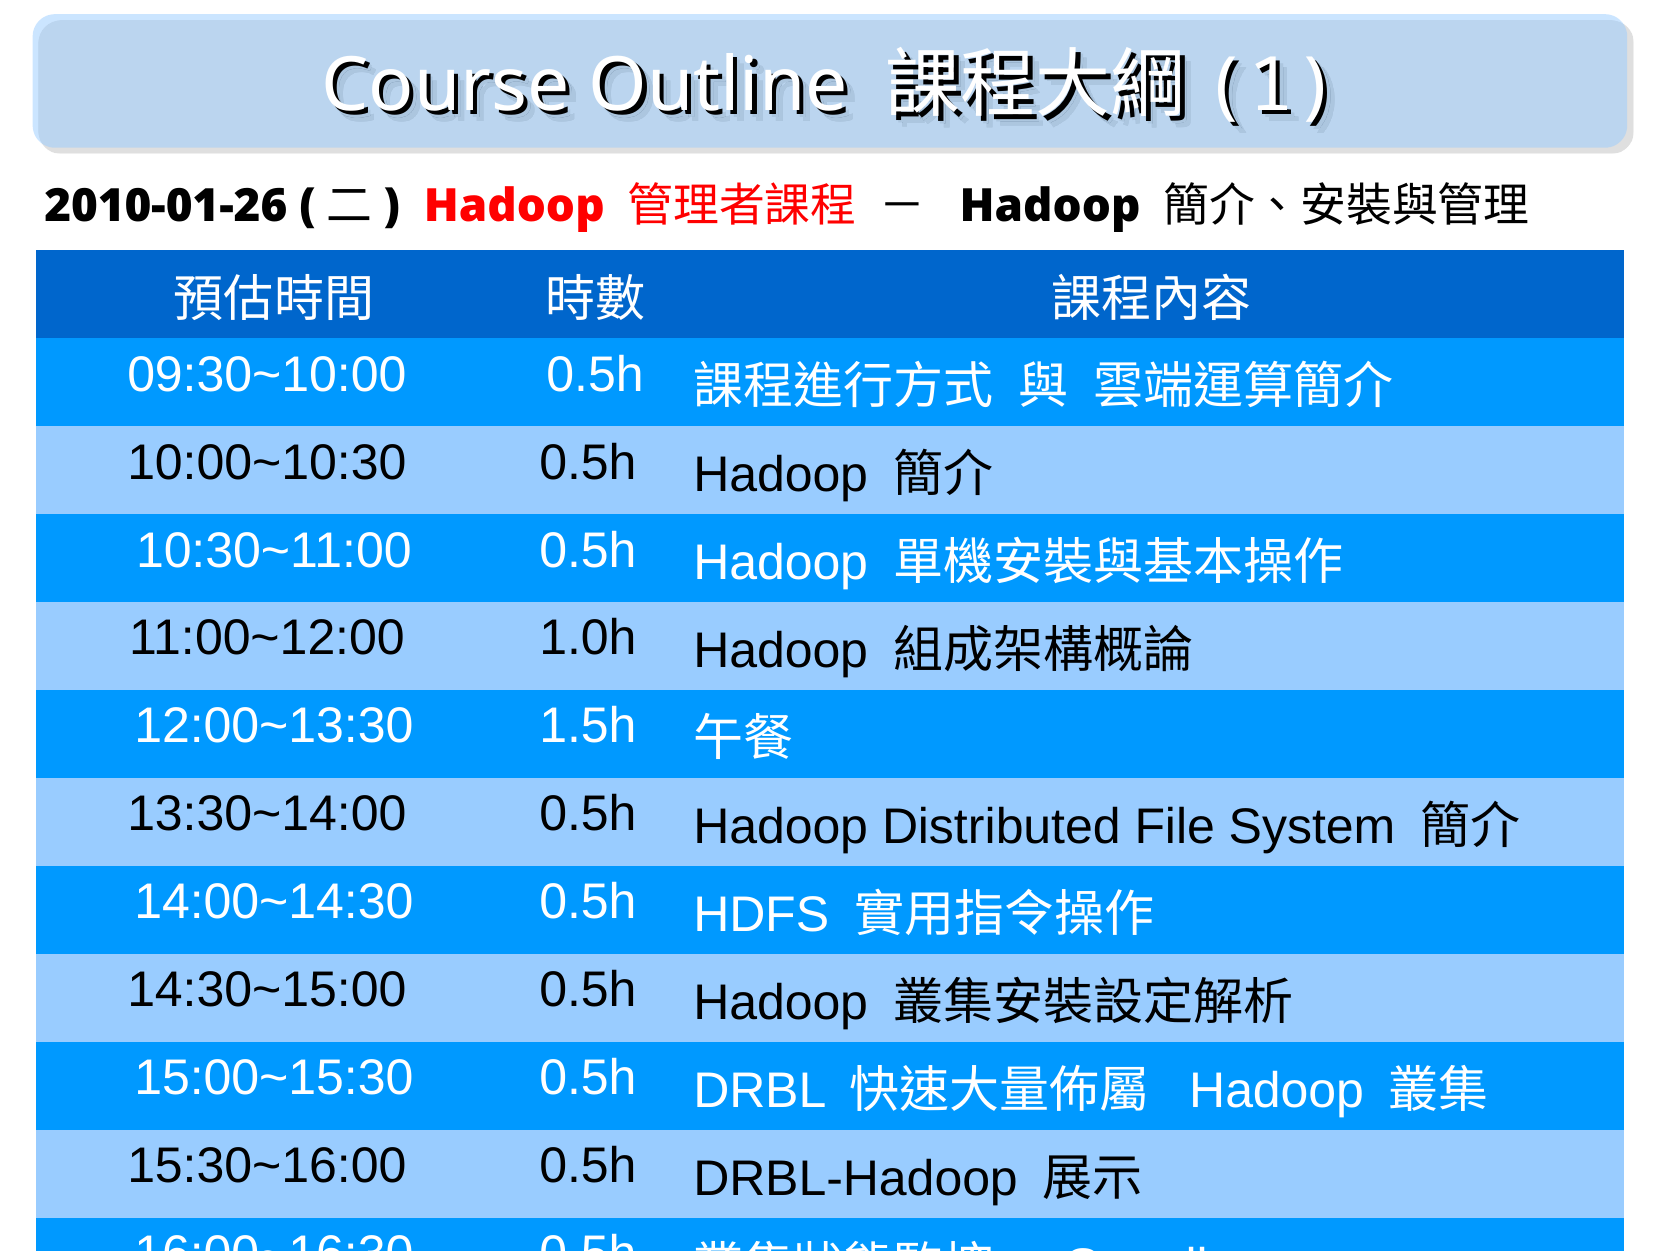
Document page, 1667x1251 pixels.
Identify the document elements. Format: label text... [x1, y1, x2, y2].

table_cell 午餐 [679, 690, 1624, 778]
table_cell DRBL 快速大量佈屬 Hadoop 叢集 [679, 1042, 1624, 1130]
table_cell 1.0h [512, 602, 679, 690]
table_cell 15:30~16:00 [36, 1130, 512, 1218]
table_header 預估時間 [36, 266, 512, 338]
table_cell 叢集狀態監控 - Ganglia [679, 1218, 1624, 1251]
text_box 2010-01-26 (二) Hadoop 管理者課程 － Hadoop 簡介、安裝與管理 [29, 168, 1625, 266]
table_header 課程內容 [679, 266, 1624, 338]
table_cell 1.5h [512, 690, 679, 778]
table_cell 09:30~10:00 [36, 338, 512, 426]
text_box Course Outline 課程大綱(1) [32, 14, 1628, 148]
table_cell 0.5h [512, 954, 679, 1042]
table_cell 0.5h [512, 778, 679, 866]
table_cell 10:30~11:00 [36, 514, 512, 602]
table_cell 0.5h [512, 514, 679, 602]
table_cell 14:30~15:00 [36, 954, 512, 1042]
table_cell 0.5h [512, 1218, 679, 1251]
table_cell 0.5h [512, 426, 679, 514]
table_cell 15:00~15:30 [36, 1042, 512, 1130]
table_cell Hadoop 簡介 [679, 426, 1624, 514]
table_cell 13:30~14:00 [36, 778, 512, 866]
table_cell DRBL-Hadoop 展示 [679, 1130, 1624, 1218]
table_cell 16:00~16:30 [36, 1218, 512, 1251]
table_cell 0.5h [512, 1042, 679, 1130]
table_cell 0.5h [512, 1130, 679, 1218]
table_cell 10:00~10:30 [36, 426, 512, 514]
table_header 時數 [512, 266, 679, 338]
table_cell 12:00~13:30 [36, 690, 512, 778]
table_cell 課程進行方式 與 雲端運算簡介 [679, 338, 1624, 426]
table_cell 14:00~14:30 [36, 866, 512, 954]
table_cell Hadoop 組成架構概論 [679, 602, 1624, 690]
table_cell 11:00~12:00 [36, 602, 512, 690]
table_cell Hadoop 叢集安裝設定解析 [679, 954, 1624, 1042]
table_cell Hadoop Distributed File System 簡介 [679, 778, 1624, 866]
table_cell 0.5h [512, 866, 679, 954]
table_cell HDFS 實用指令操作 [679, 866, 1624, 954]
table_cell Hadoop 單機安裝與基本操作 [679, 514, 1624, 602]
table_cell 0.5h [512, 338, 679, 426]
table_cell 0.5h [545, 1239, 560, 1251]
